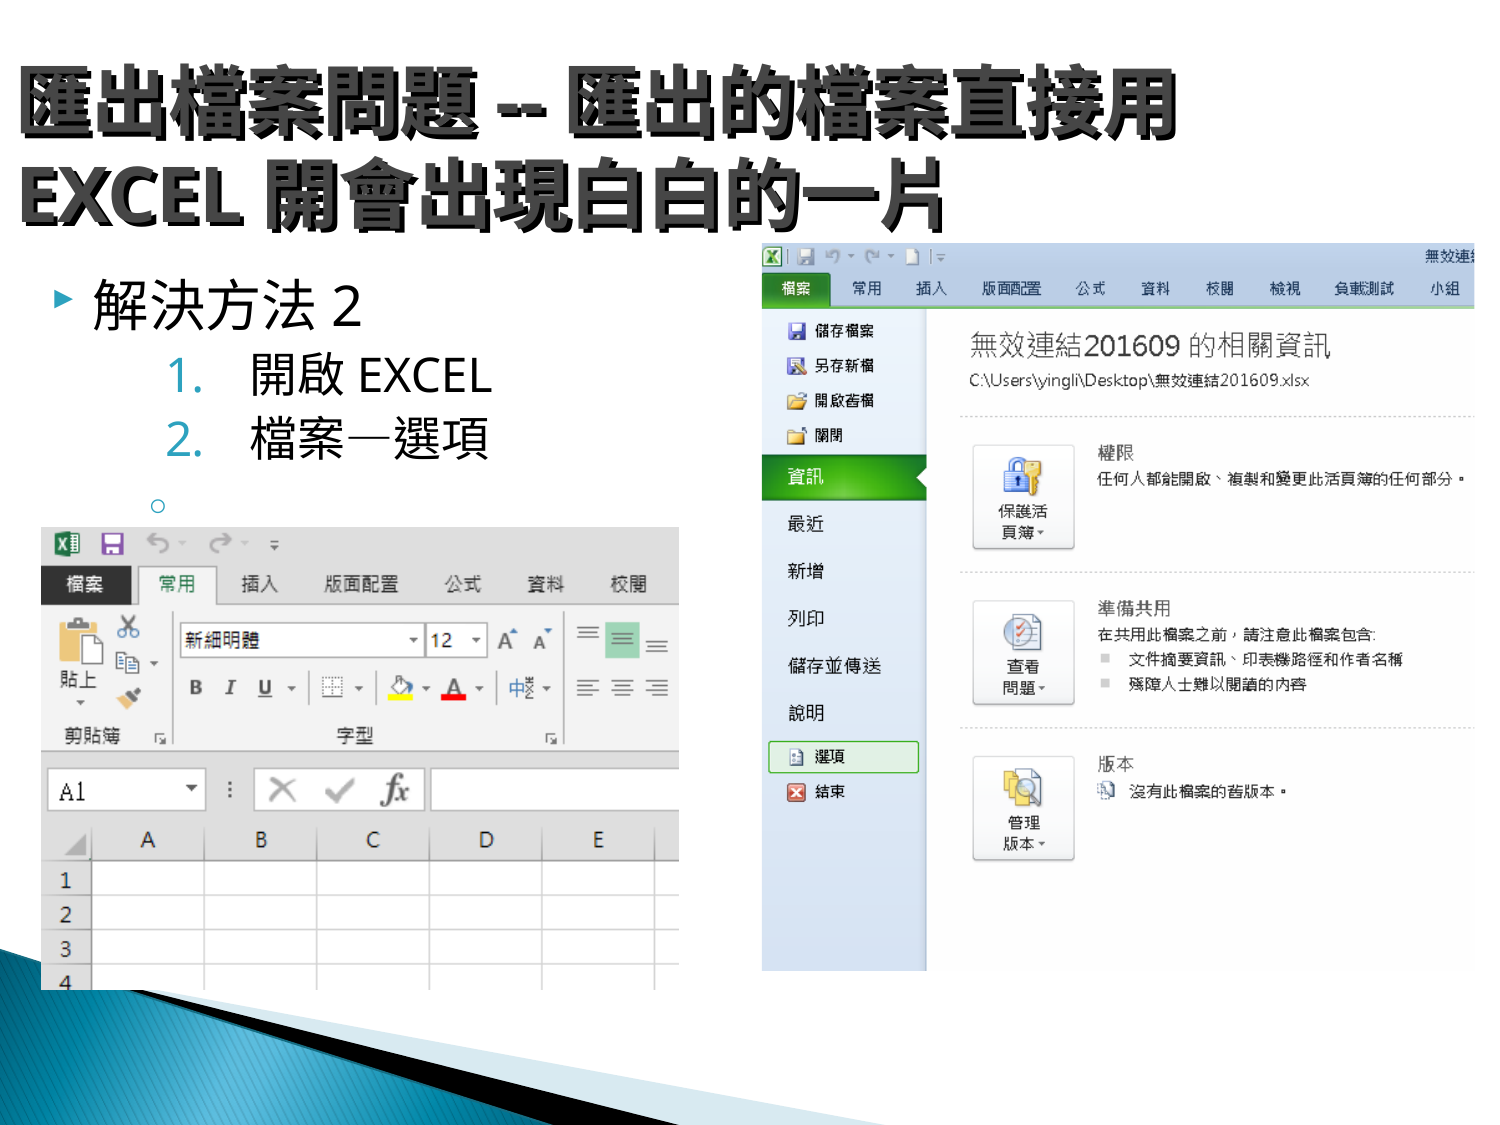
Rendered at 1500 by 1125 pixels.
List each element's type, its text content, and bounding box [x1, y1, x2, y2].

list 解決方法2 開啟EXCEL 檔案—選項 [0, 262, 663, 1005]
picture [41, 527, 679, 990]
picture [761, 243, 1475, 971]
title 匯出檔案問題--匯出的檔案直接用EXCEL開會出現白白的一片 [0, 45, 1351, 233]
